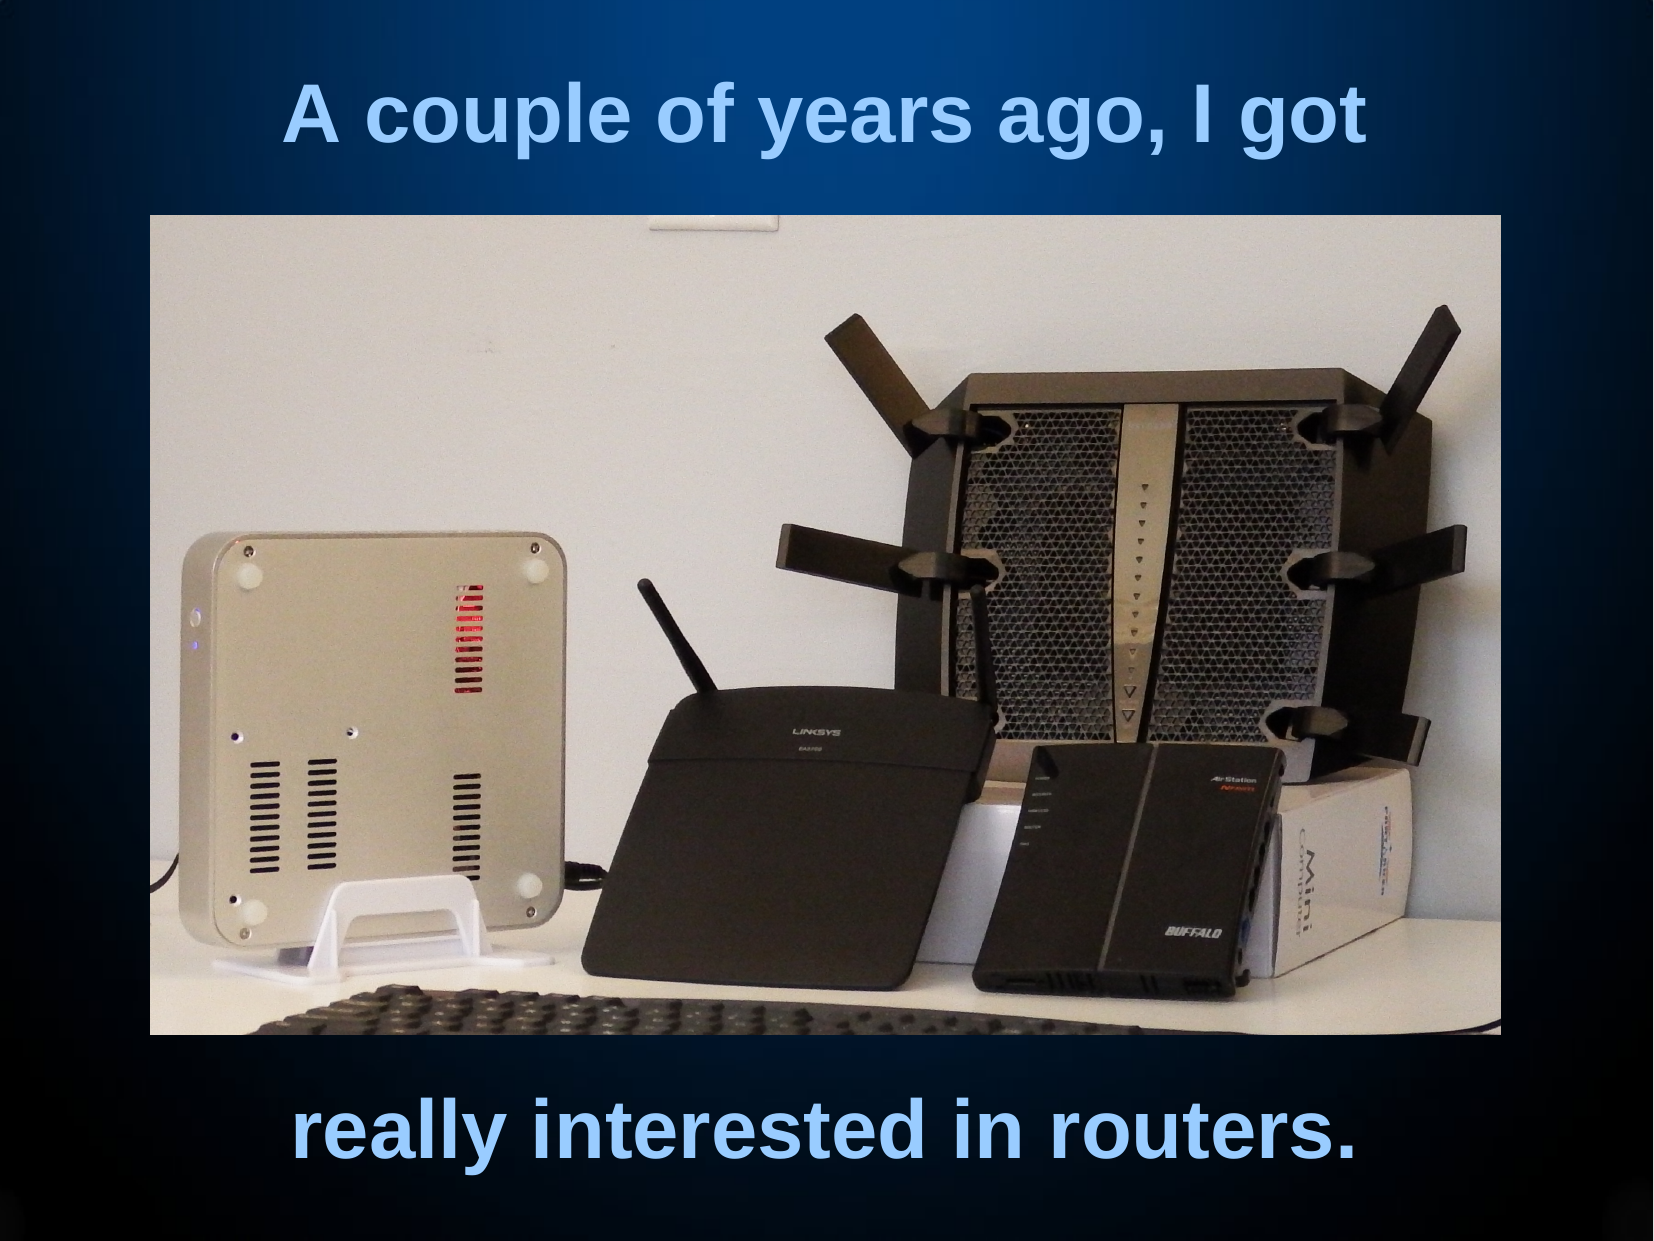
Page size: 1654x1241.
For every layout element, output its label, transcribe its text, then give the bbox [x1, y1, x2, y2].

title really interested in routers. [0, 1018, 1651, 1241]
title A couple of years ago, I got [0, 2, 1651, 226]
picture [0, 0, 1654, 1241]
